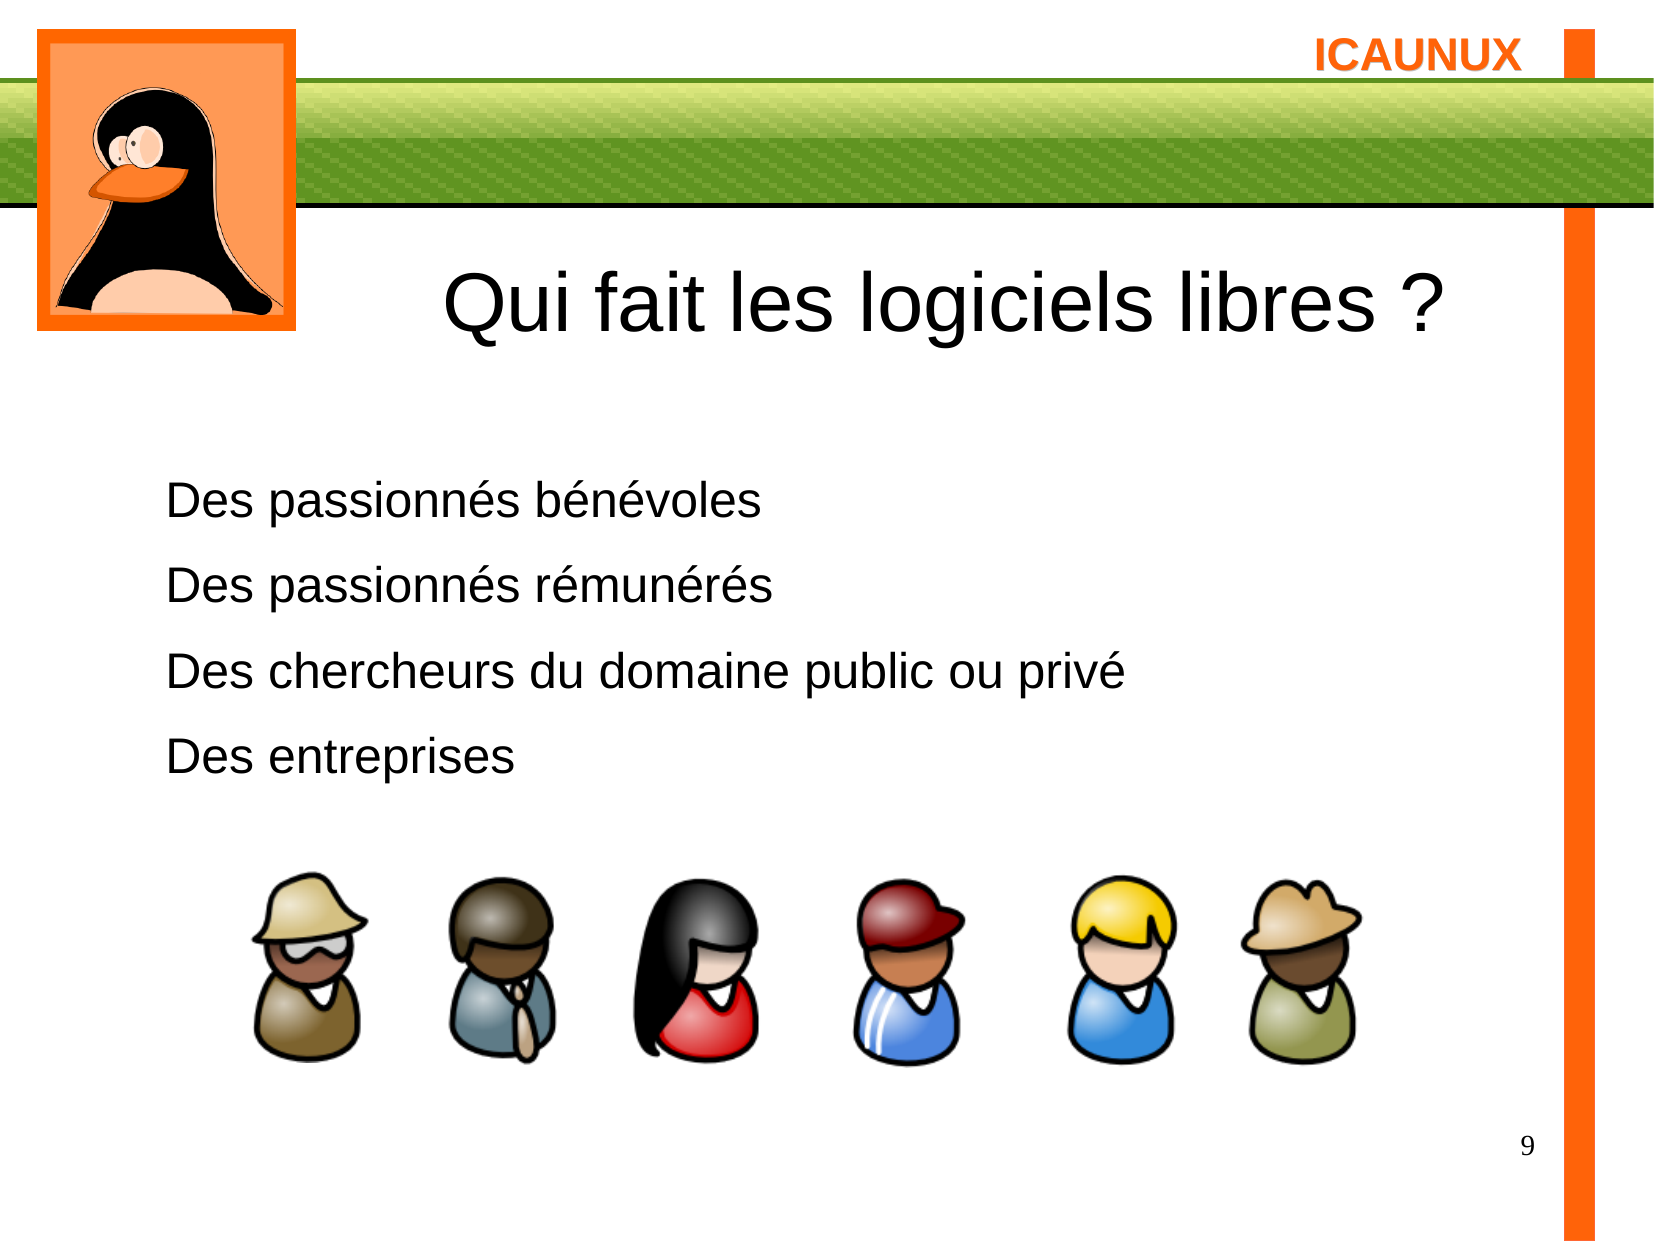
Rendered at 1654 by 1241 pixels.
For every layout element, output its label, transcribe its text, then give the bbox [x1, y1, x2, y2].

picture [0, 29, 1654, 331]
title Qui fait les logiciels libres ? [354, 236, 1536, 370]
picture [212, 867, 601, 1068]
picture [807, 871, 1003, 1068]
picture [1025, 871, 1398, 1068]
picture [602, 873, 798, 1069]
list Des passionnés bénévoles Des passionnés rémunérés Des chercheurs du domaine public ou privé Des entreprises [147, 472, 1571, 1109]
